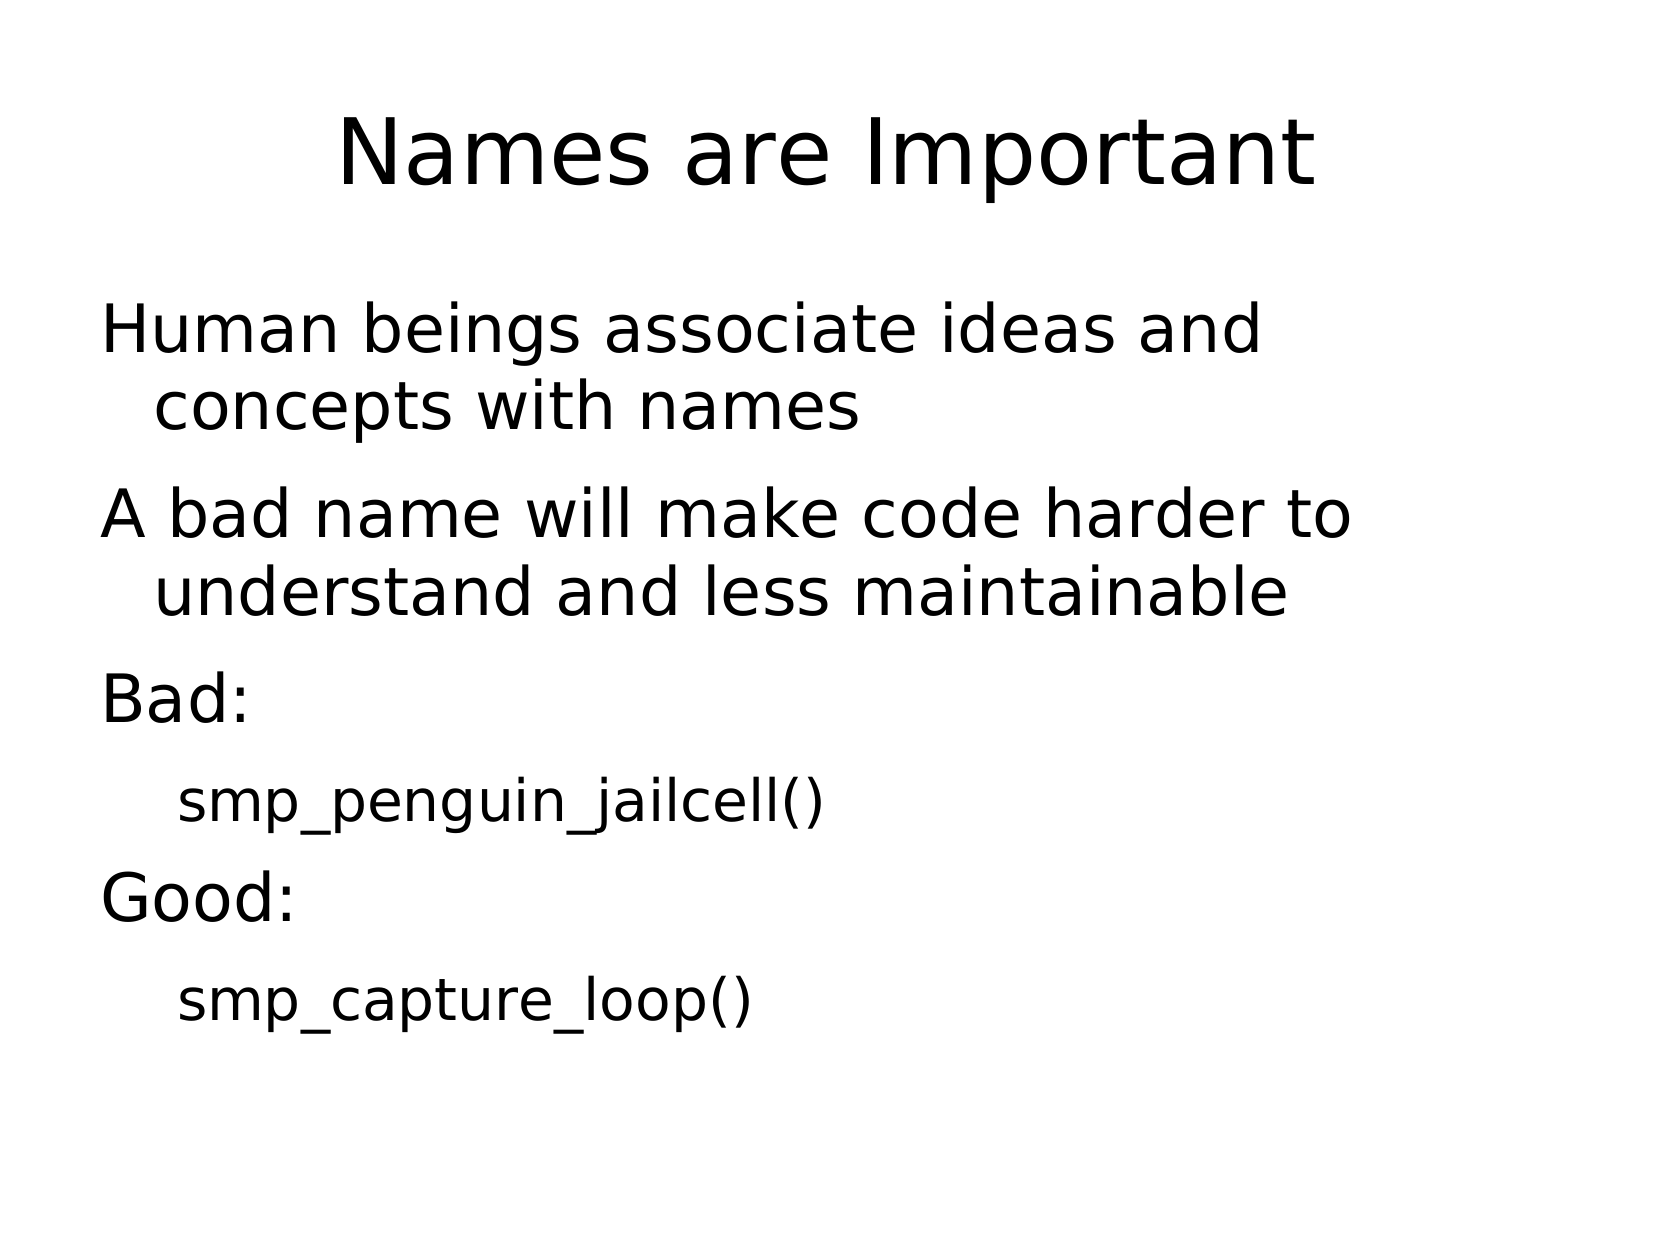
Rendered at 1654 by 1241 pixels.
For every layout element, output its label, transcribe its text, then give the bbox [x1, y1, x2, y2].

title Names are Important [82, 49, 1571, 257]
list Human beings associate ideas and concepts with names A bad name will make code harder to understand and less maintainable Bad: smp_penguin_jailcell() Good: smp_capture_loop() [82, 290, 1571, 1109]
